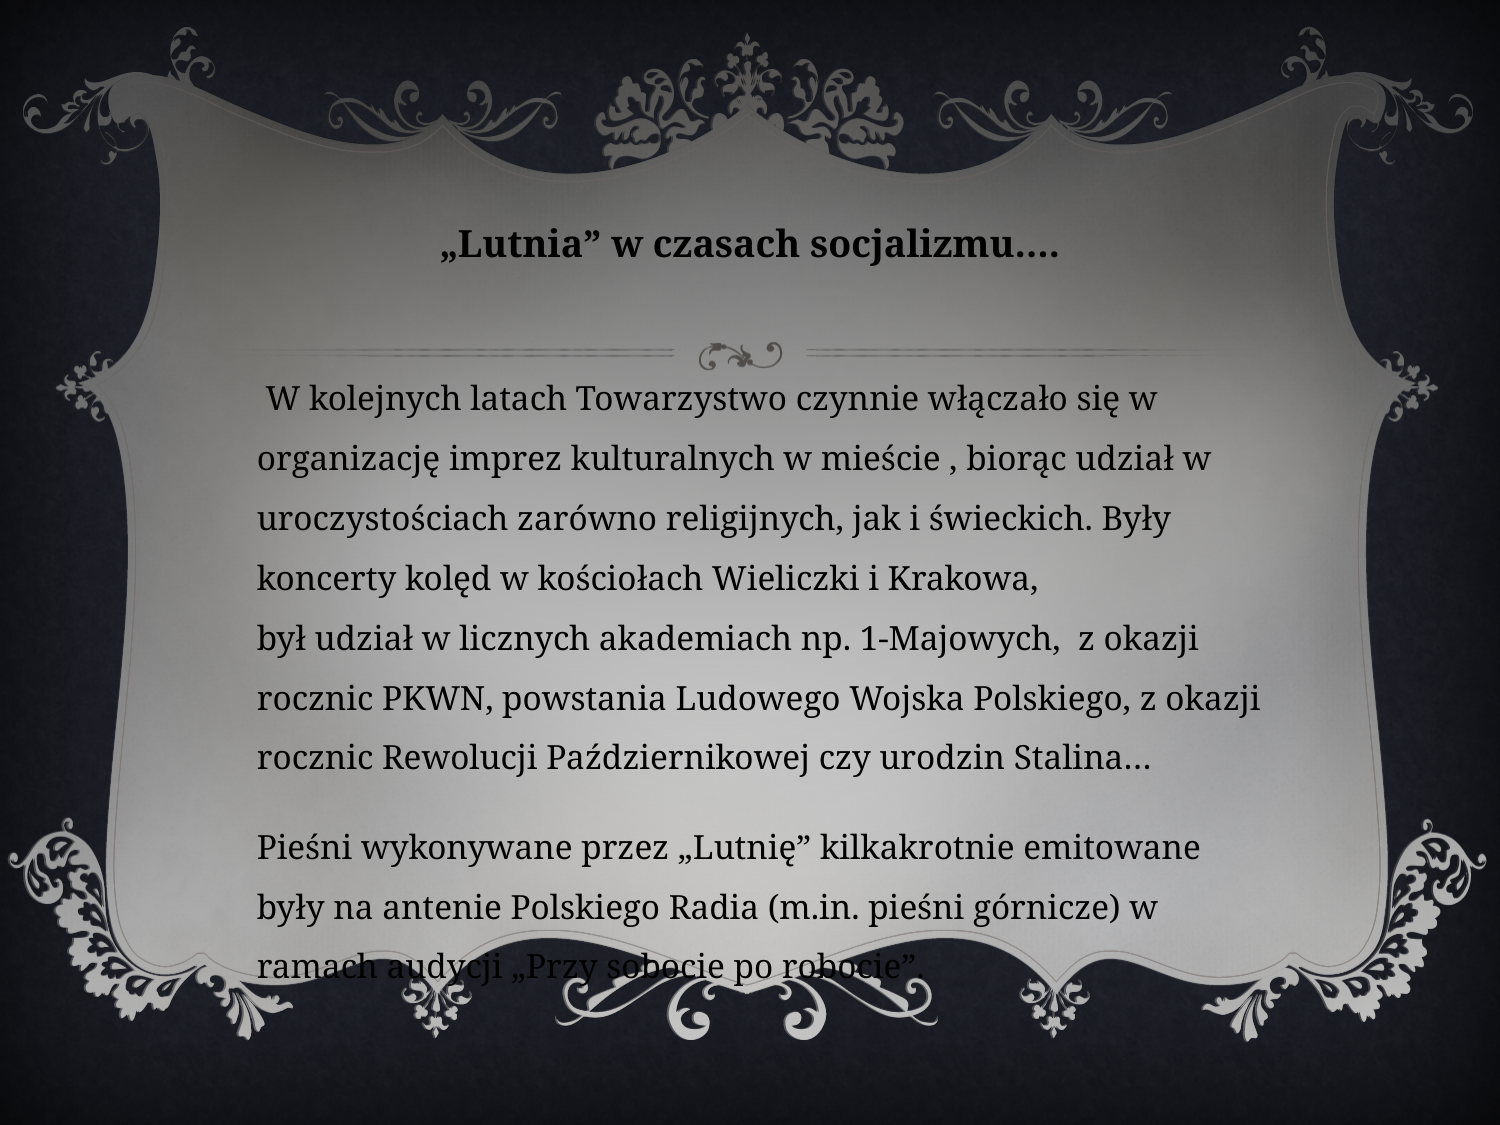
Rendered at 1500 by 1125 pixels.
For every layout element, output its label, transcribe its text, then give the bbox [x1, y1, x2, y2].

list W kolejnych latach Towarzystwo czynnie włączało się w organizację imprez kulturalnych w mieście , biorąc udział w uroczystościach zarówno religijnych, jak i świeckich. Były koncerty kolęd w kościołach Wieliczki i Krakowa, był udział w licznych akademiach np. 1-Majowych, z okazji rocznic PKWN, powstania Ludowego Wojska Polskiego, z okazji rocznic Rewolucji Październikowej czy urodzin Stalina… Pieśni wykonywane przez „Lutnię” kilkakrotnie emitowane były na antenie Polskiego Radia (m.in. pieśni górnicze) w ramach audycji „Przy sobocie po robocie”. [242, 349, 1281, 917]
picture [0, 0, 1500, 1125]
title „Lutnia” w czasach socjalizmu…. [225, 212, 1275, 279]
